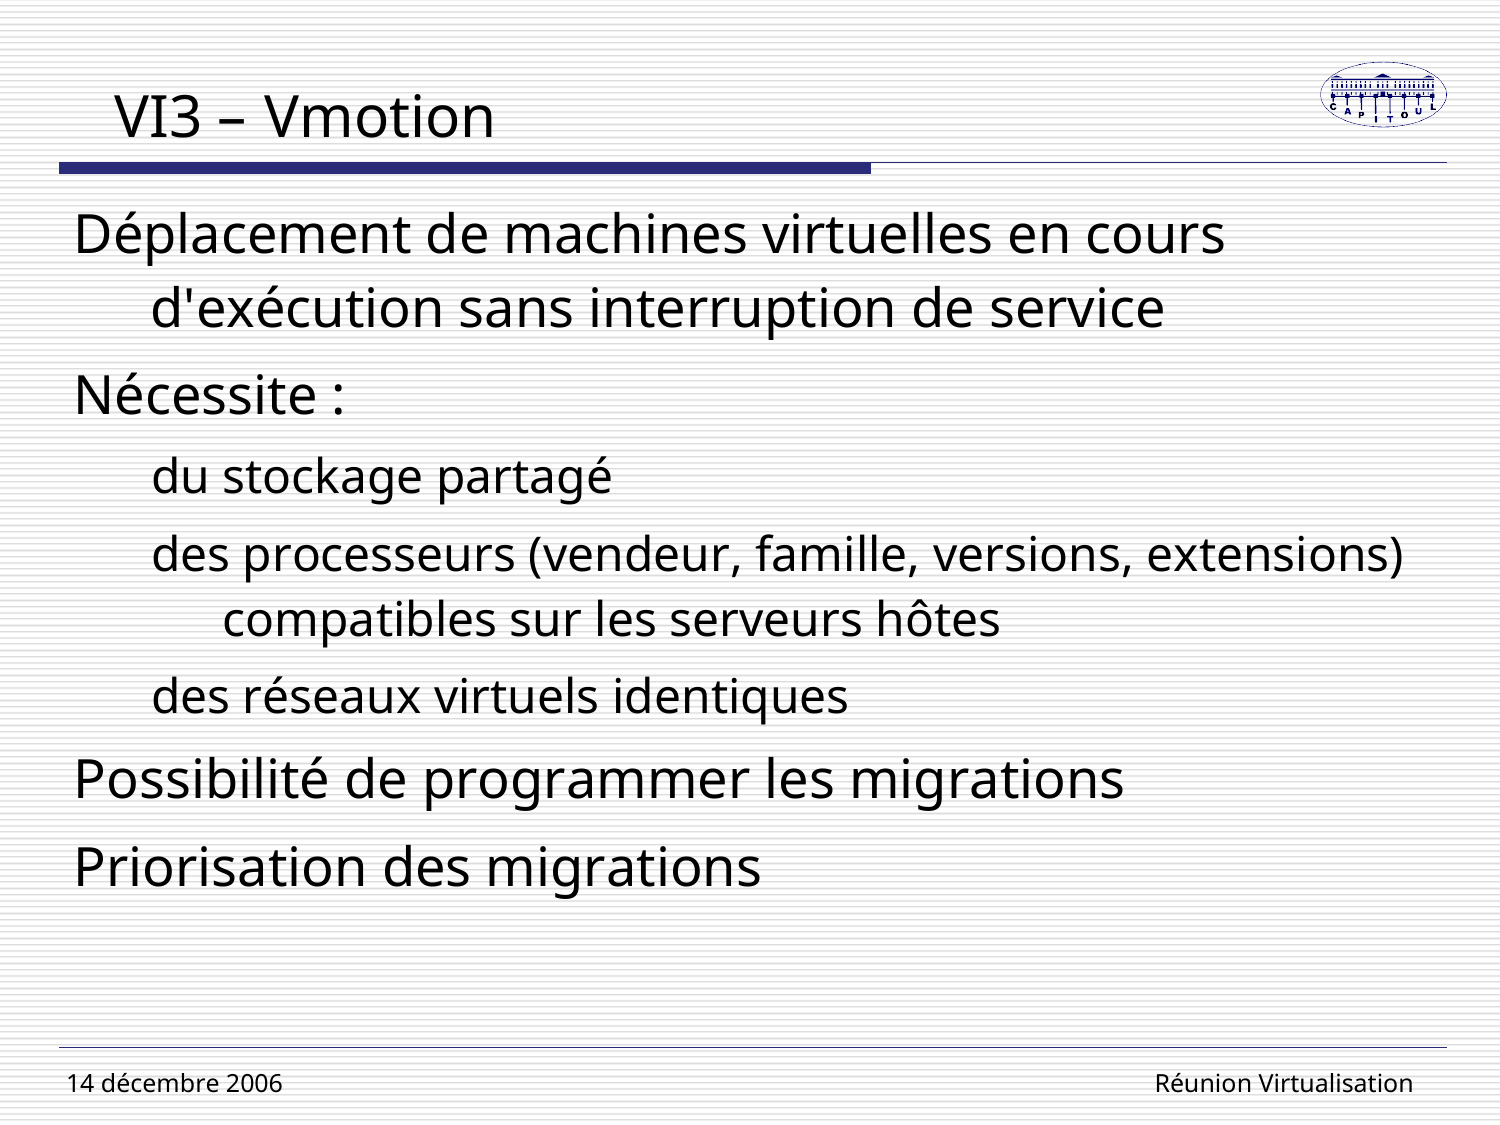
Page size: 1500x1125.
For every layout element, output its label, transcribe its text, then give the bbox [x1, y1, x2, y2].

list Déplacement de machines virtuelles en cours d'exécution sans interruption de service Nécessite : du stockage partagé des processeurs (vendeur, famille, versions, extensions) compatibles sur les serveurs hôtes des réseaux virtuels identiques Possibilité de programmer les migrations Priorisation des migrations [59, 187, 1447, 1035]
picture [0, 0, 1500, 1125]
title VI3 – Vmotion [99, 12, 1343, 163]
